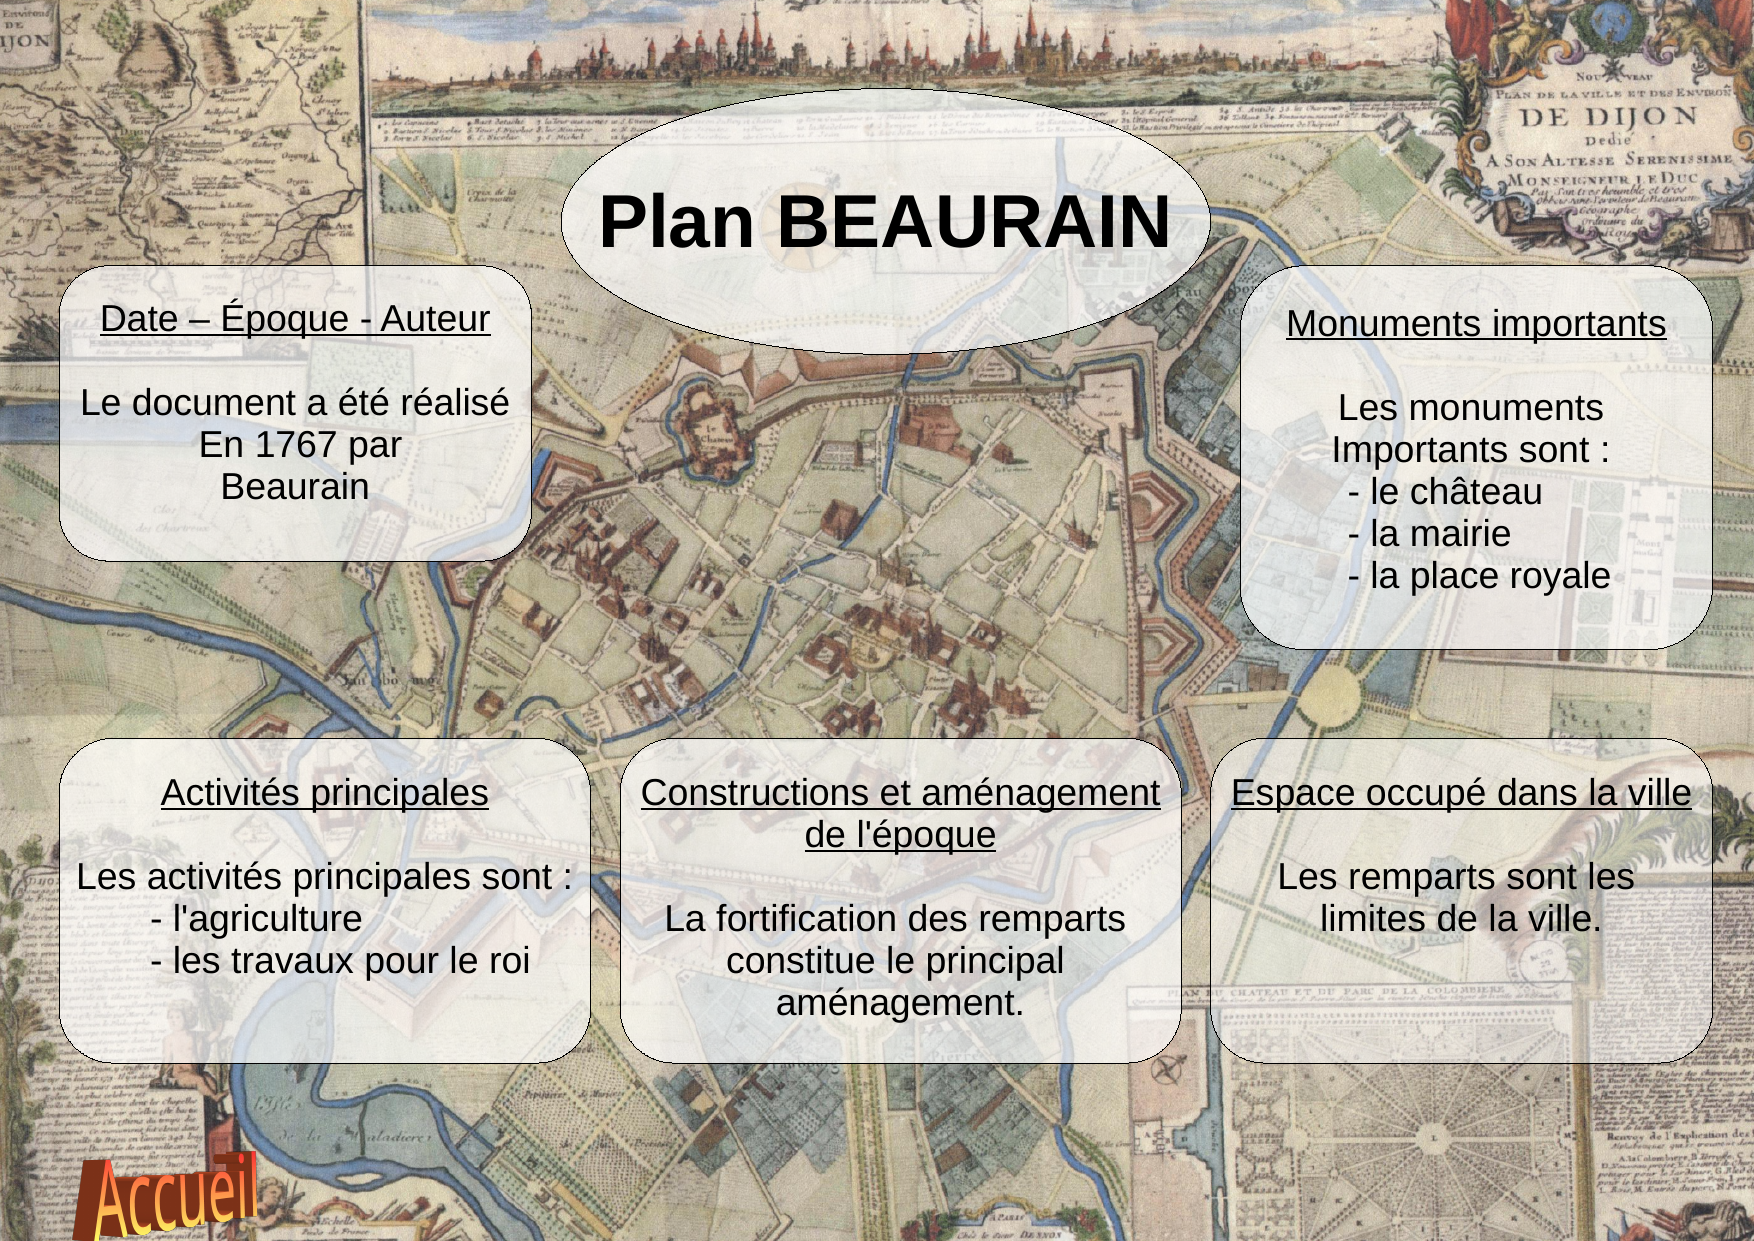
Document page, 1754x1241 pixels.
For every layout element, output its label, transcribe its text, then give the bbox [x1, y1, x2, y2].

text_box Espace occupé dans la ville Les remparts sont les limites de la ville. [1210, 738, 1713, 1064]
text_box Monuments importants Les monuments Importants sont : - le château - la mairie - la place royale [1240, 265, 1713, 650]
text_box Plan BEAURAIN [561, 88, 1211, 355]
text_box Date – Époque - Auteur Le document a été réalisé En 1767 par Beaurain [59, 265, 532, 562]
text_box Constructions et aménagement de l'époque La fortification des remparts constitue le principal aménagement. [620, 738, 1182, 1064]
text_box Activités principales Les activités principales sont : - l'agriculture - les travaux pour le roi [59, 738, 591, 1064]
picture [0, 0, 1754, 1241]
